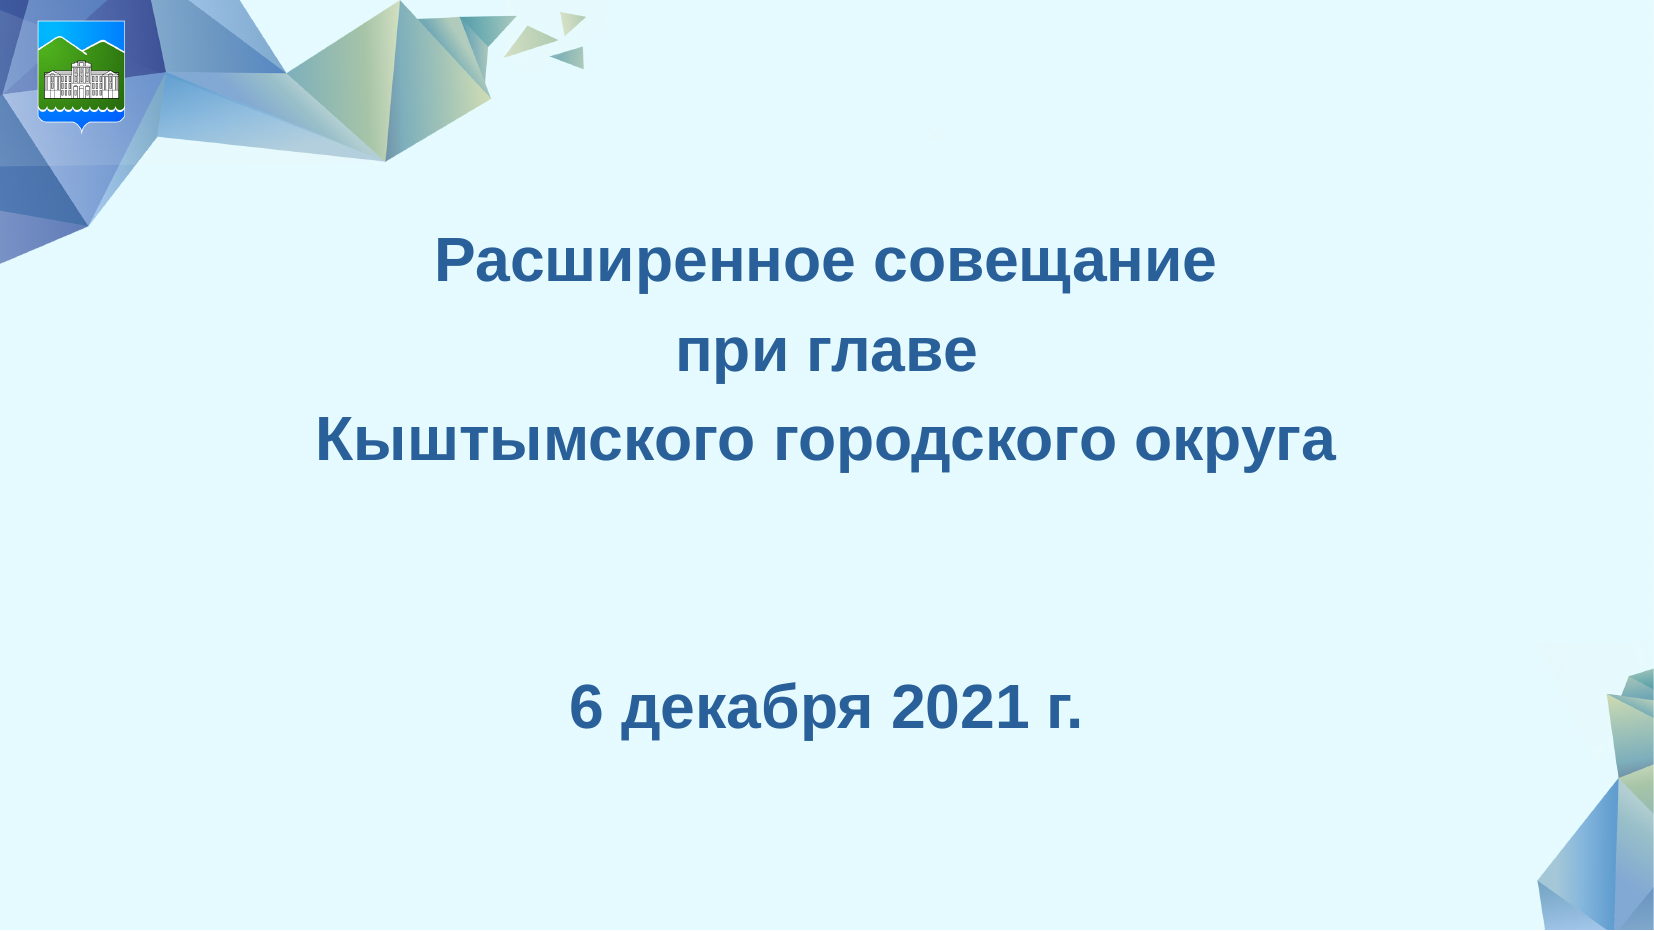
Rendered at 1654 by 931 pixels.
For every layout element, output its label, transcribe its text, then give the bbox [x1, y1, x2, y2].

picture [0, 0, 1654, 931]
subtitle Расширенное совещание при главе Кыштымского городского округа 6 декабря 2021 г. [82, 217, 1571, 758]
